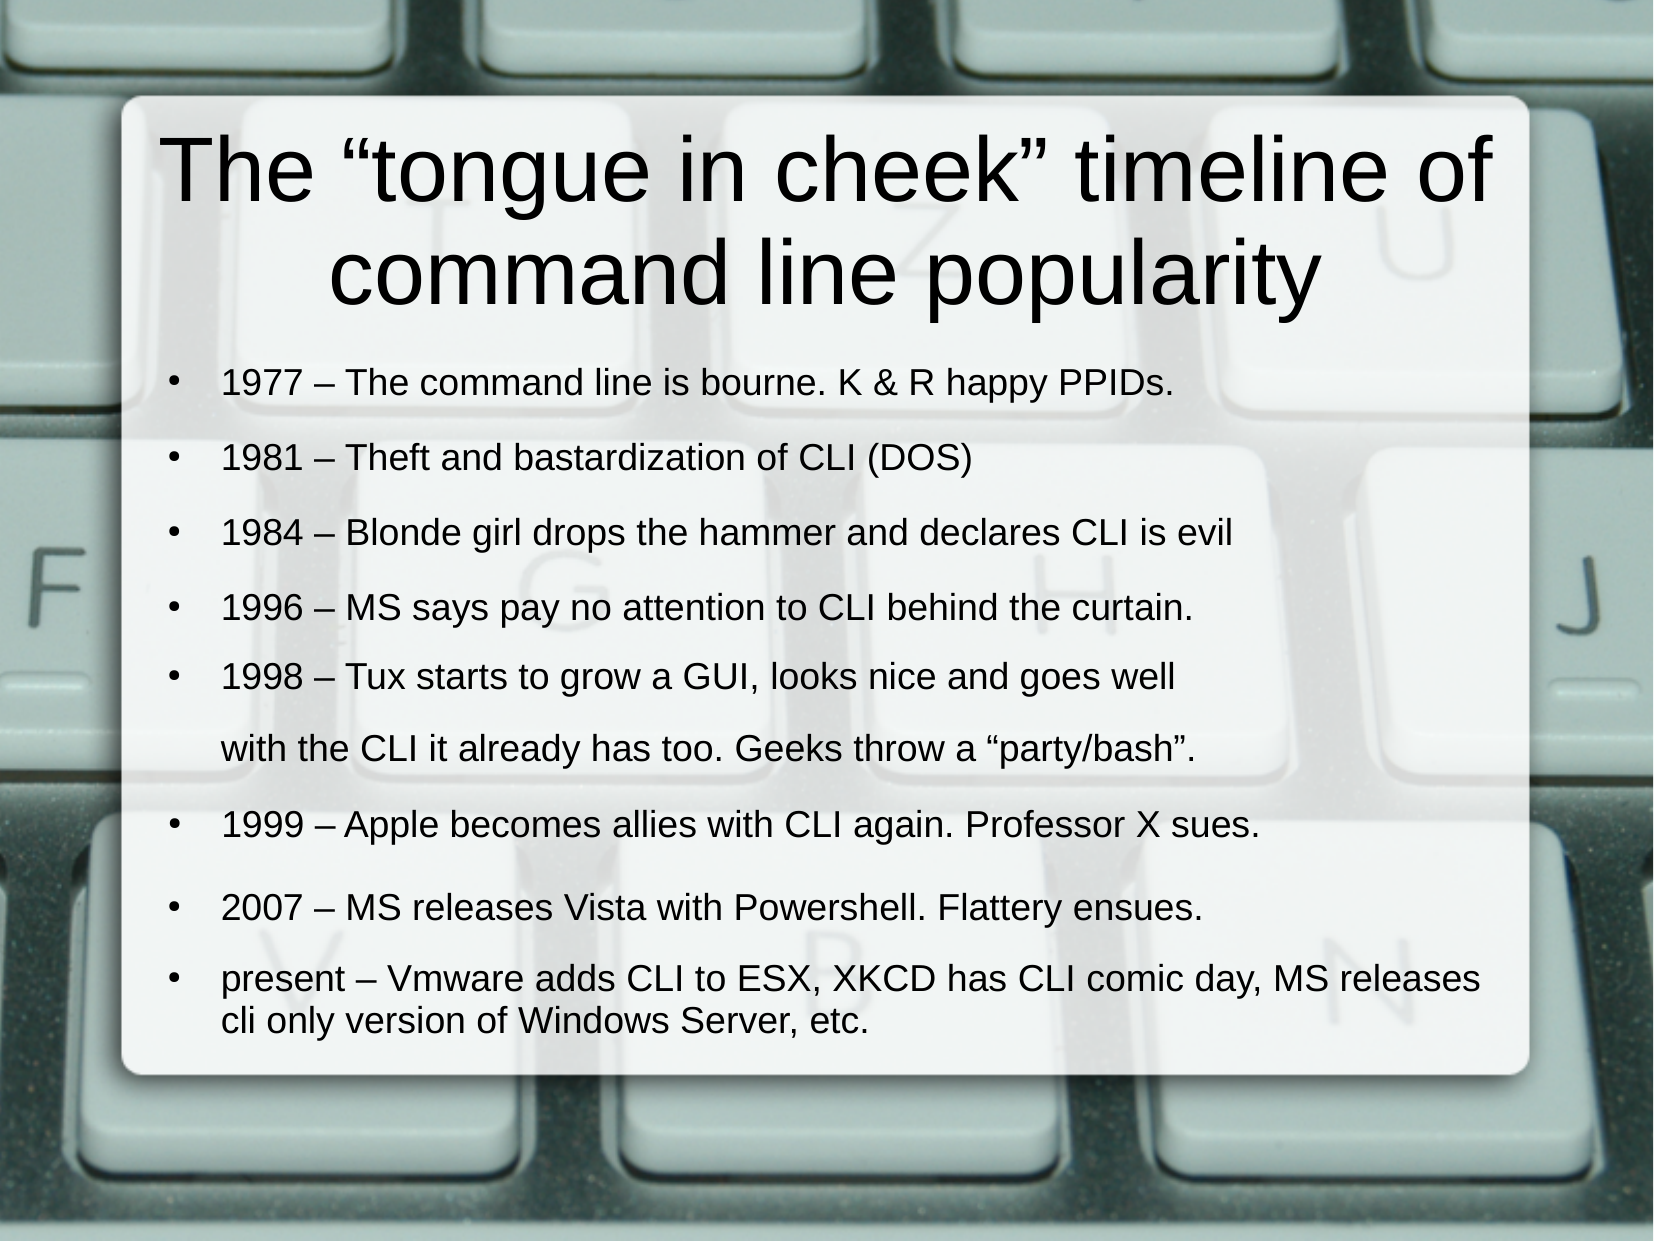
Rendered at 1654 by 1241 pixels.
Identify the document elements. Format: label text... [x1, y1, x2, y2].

title The “tongue in cheek” timeline of command line popularity [141, 117, 1512, 325]
text_box 1977 – The command line is bourne. K & R happy PPIDs. [149, 361, 1391, 413]
text_box 1984 – Blonde girl drops the hammer and declares CLI is evil [149, 511, 1456, 563]
text_box 1998 – Tux starts to grow a GUI, looks nice and goes well with the CLI it already has too. Geeks throw a “party/bash”. [149, 655, 1653, 770]
text_box 1996 – MS says pay no attention to CLI behind the curtain. [149, 586, 1444, 638]
text_box 1981 – Theft and bastardization of CLI (DOS) [149, 436, 1195, 488]
picture [0, 0, 1654, 1241]
text_box 1999 – Apple becomes allies with CLI again. Professor X sues. [150, 803, 1500, 856]
text_box present – Vmware adds CLI to ESX, XKCD has CLI comic day, MS releases cli only version of Windows Server, etc. [149, 957, 1523, 1042]
text_box 2007 – MS releases Vista with Powershell. Flattery ensues. [149, 886, 1456, 938]
